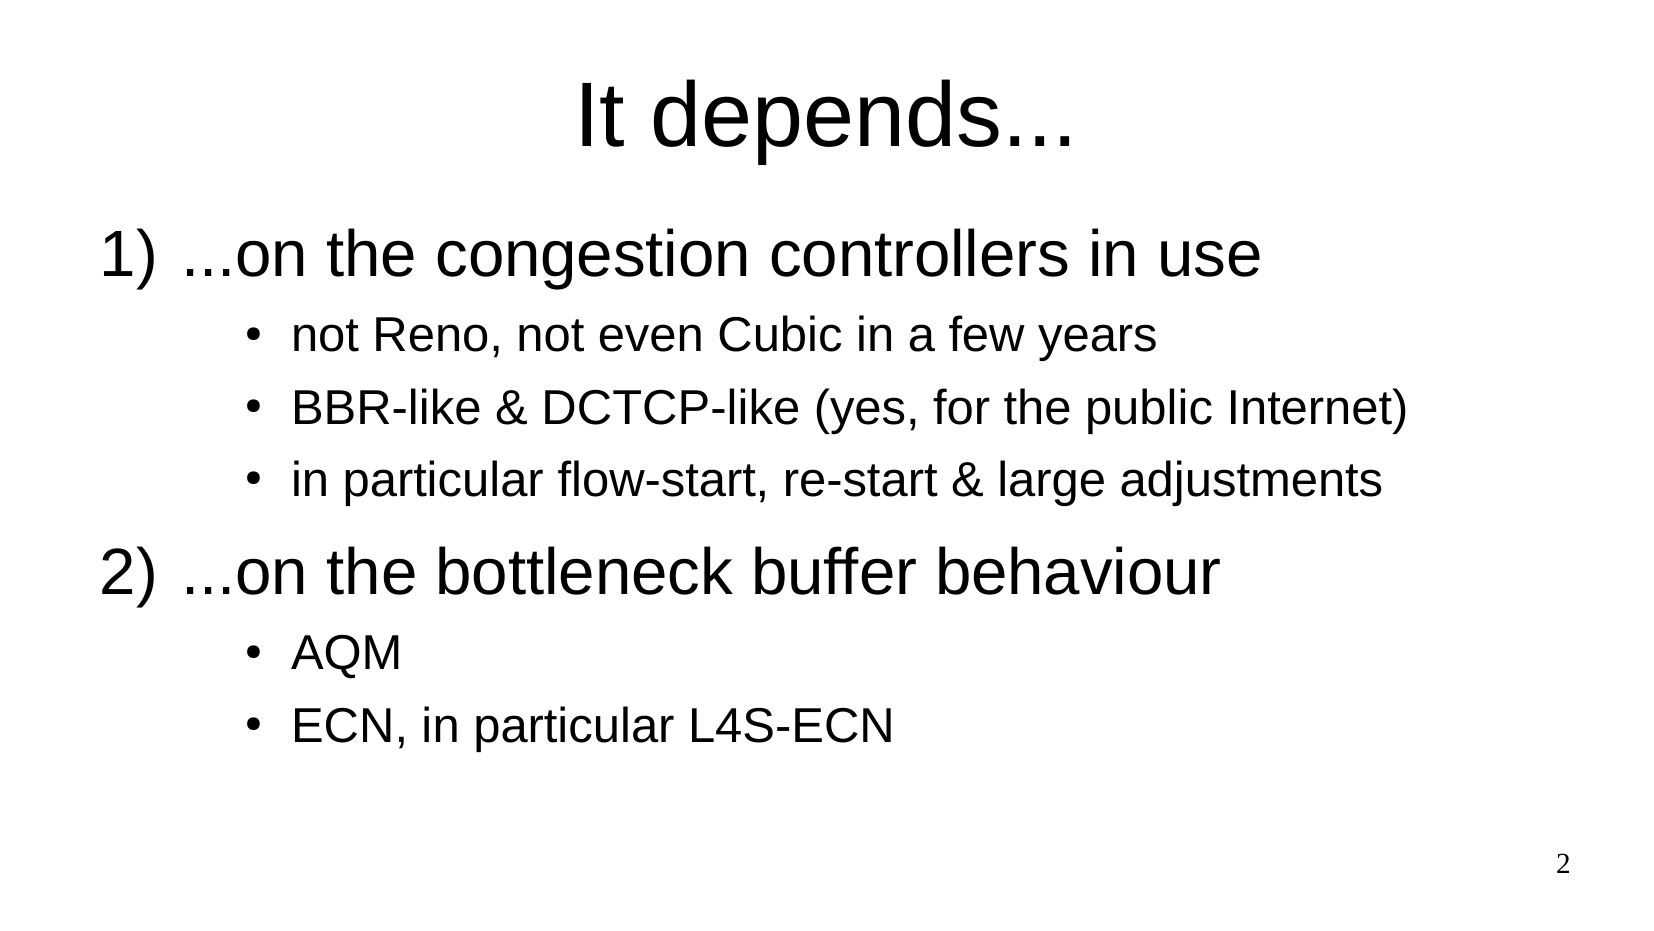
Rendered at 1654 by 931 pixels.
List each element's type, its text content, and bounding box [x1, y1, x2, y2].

list ...on the congestion controllers in use not Reno, not even Cubic in a few years BBR-like & DCTCP-like (yes, for the public Internet) in particular flow-start, re-start & large adjustments ...on the bottleneck buffer behaviour AQM ECN, in particular L4S-ECN [82, 217, 1571, 758]
title It depends... [82, 37, 1571, 193]
